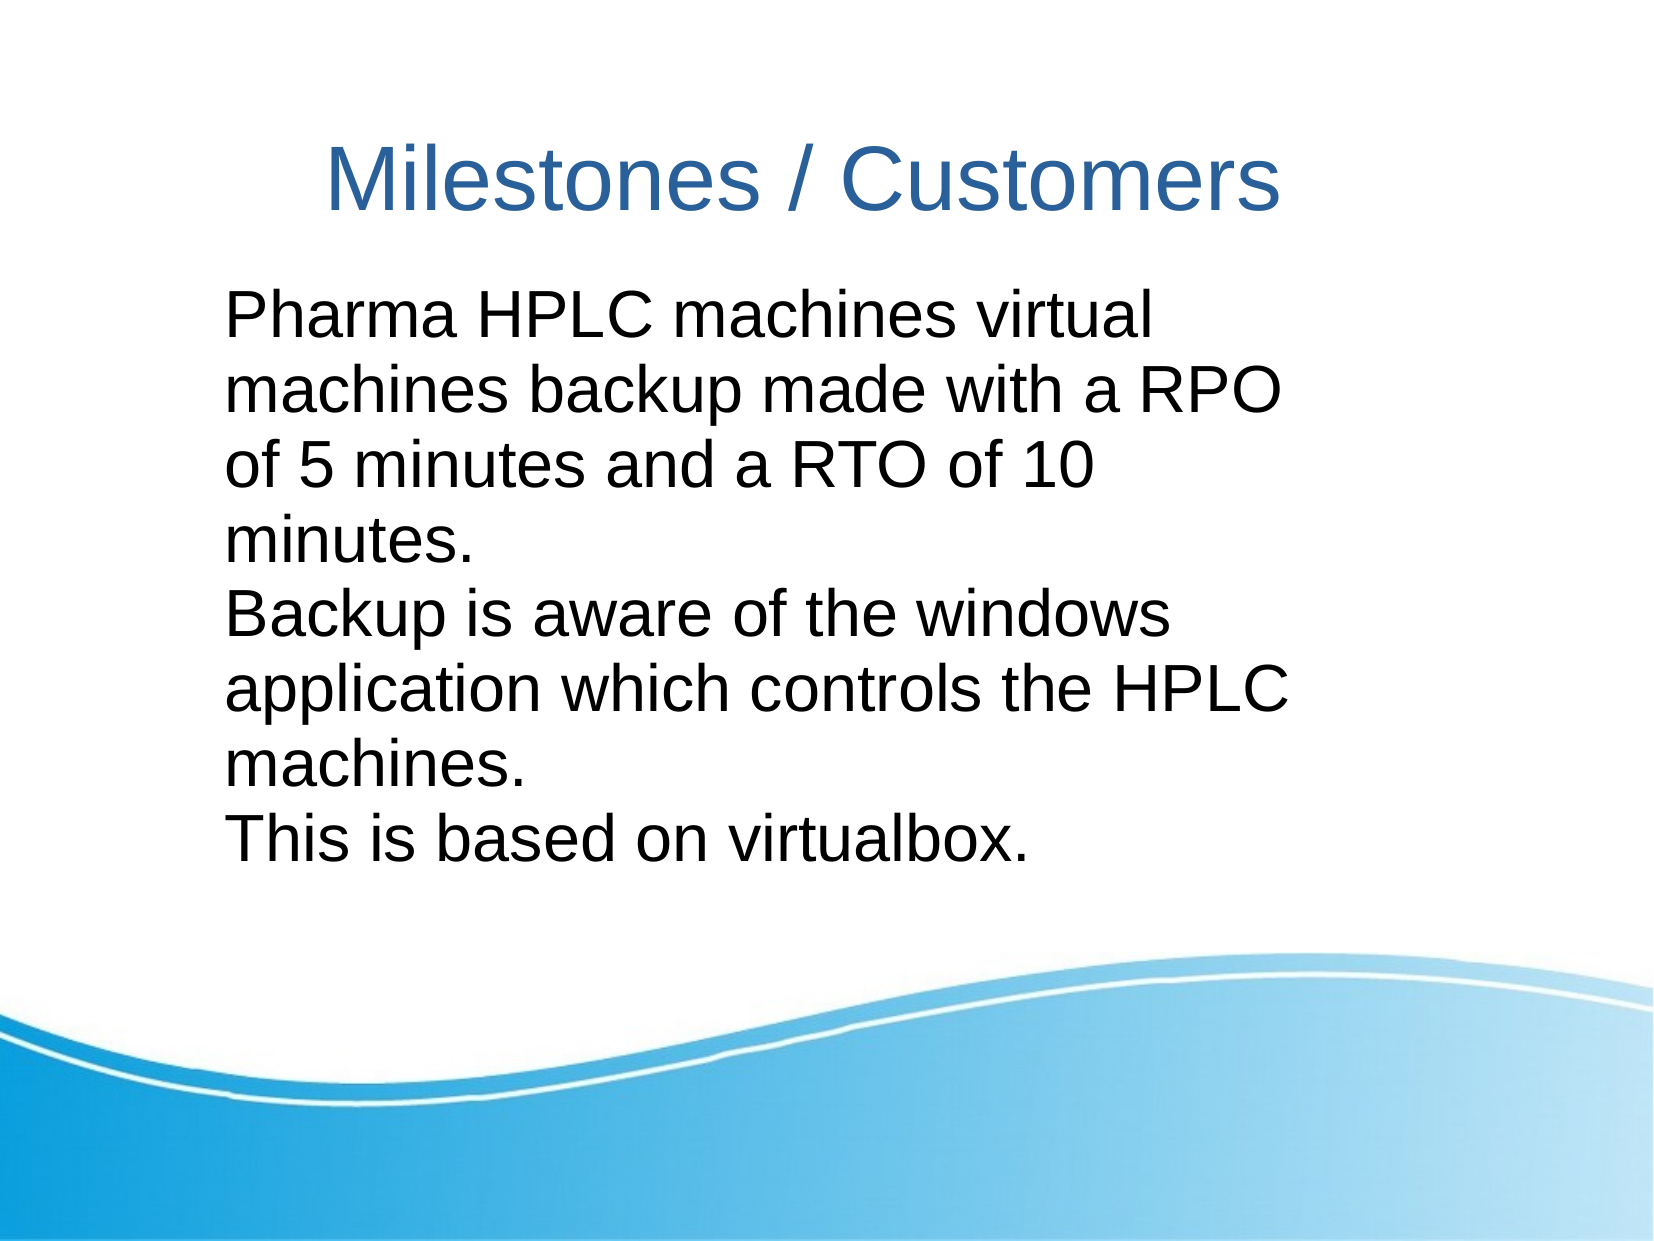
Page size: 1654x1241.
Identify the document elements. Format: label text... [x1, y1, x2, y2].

title Milestones / Customers [60, 75, 1549, 283]
text_box Pharma HPLC machines virtual machines backup made with a RPO of 5 minutes and a RTO of 10 minutes. Backup is aware of the windows application which controls the HPLC machines. This is based on virtualbox. [210, 270, 1366, 956]
picture [0, 952, 1654, 1241]
